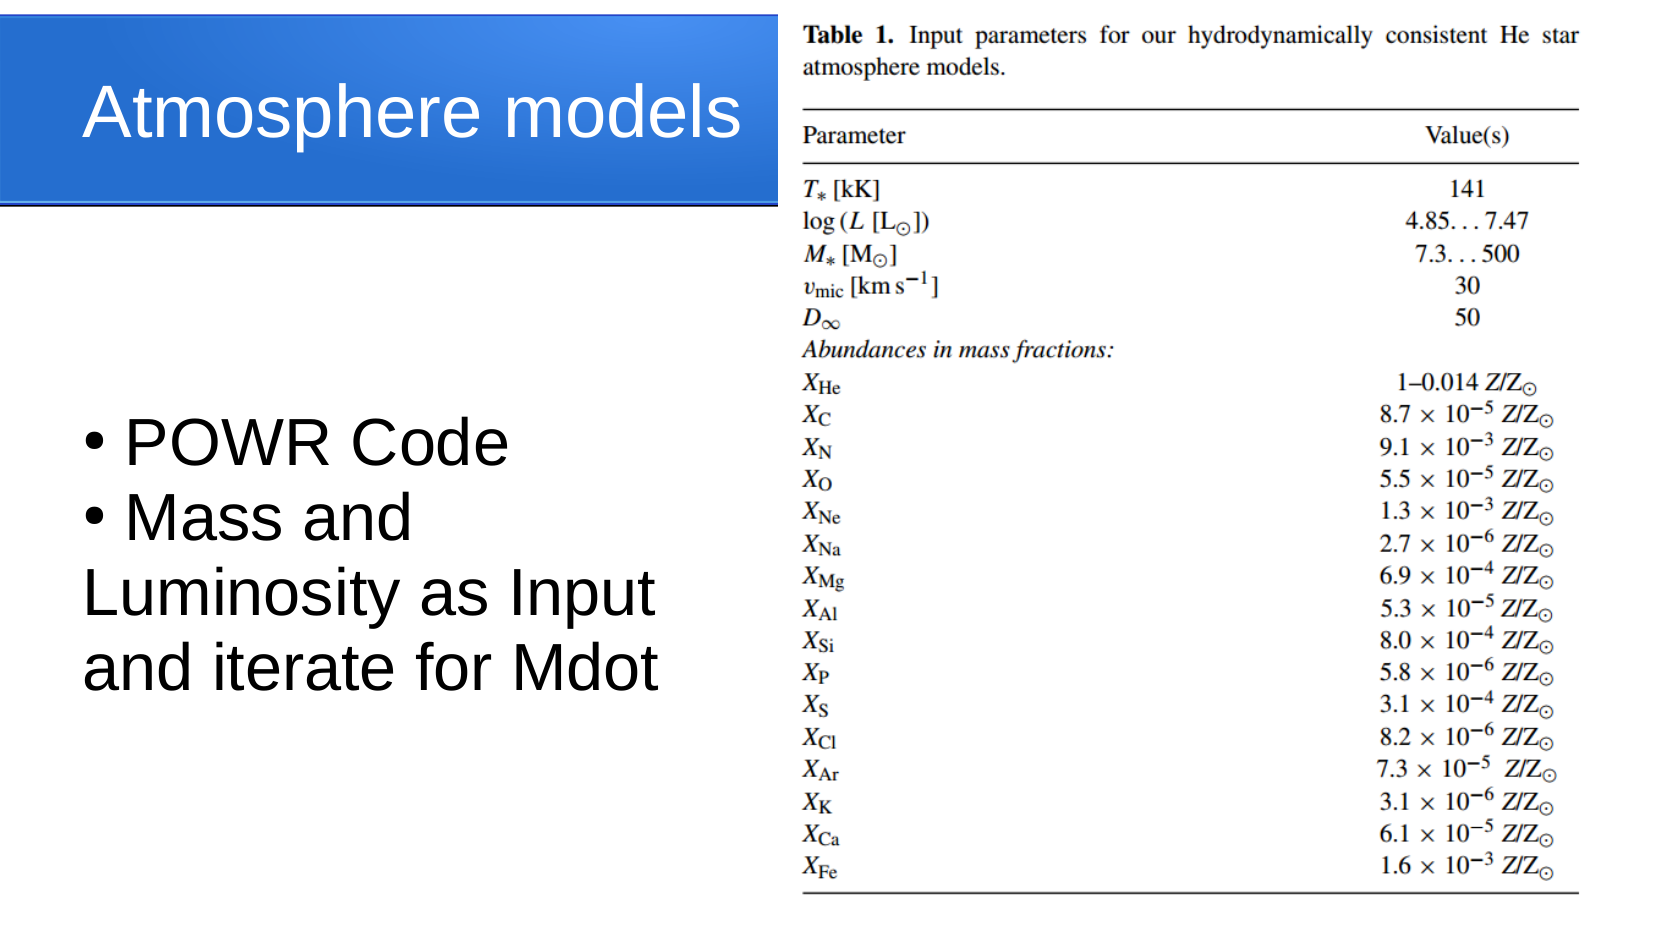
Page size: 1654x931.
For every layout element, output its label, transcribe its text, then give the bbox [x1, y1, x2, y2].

title Atmosphere models [82, 35, 778, 189]
subtitle POWR Code Mass and Luminosity as Input and iterate for Mdot [82, 224, 706, 886]
picture [778, 0, 1606, 931]
